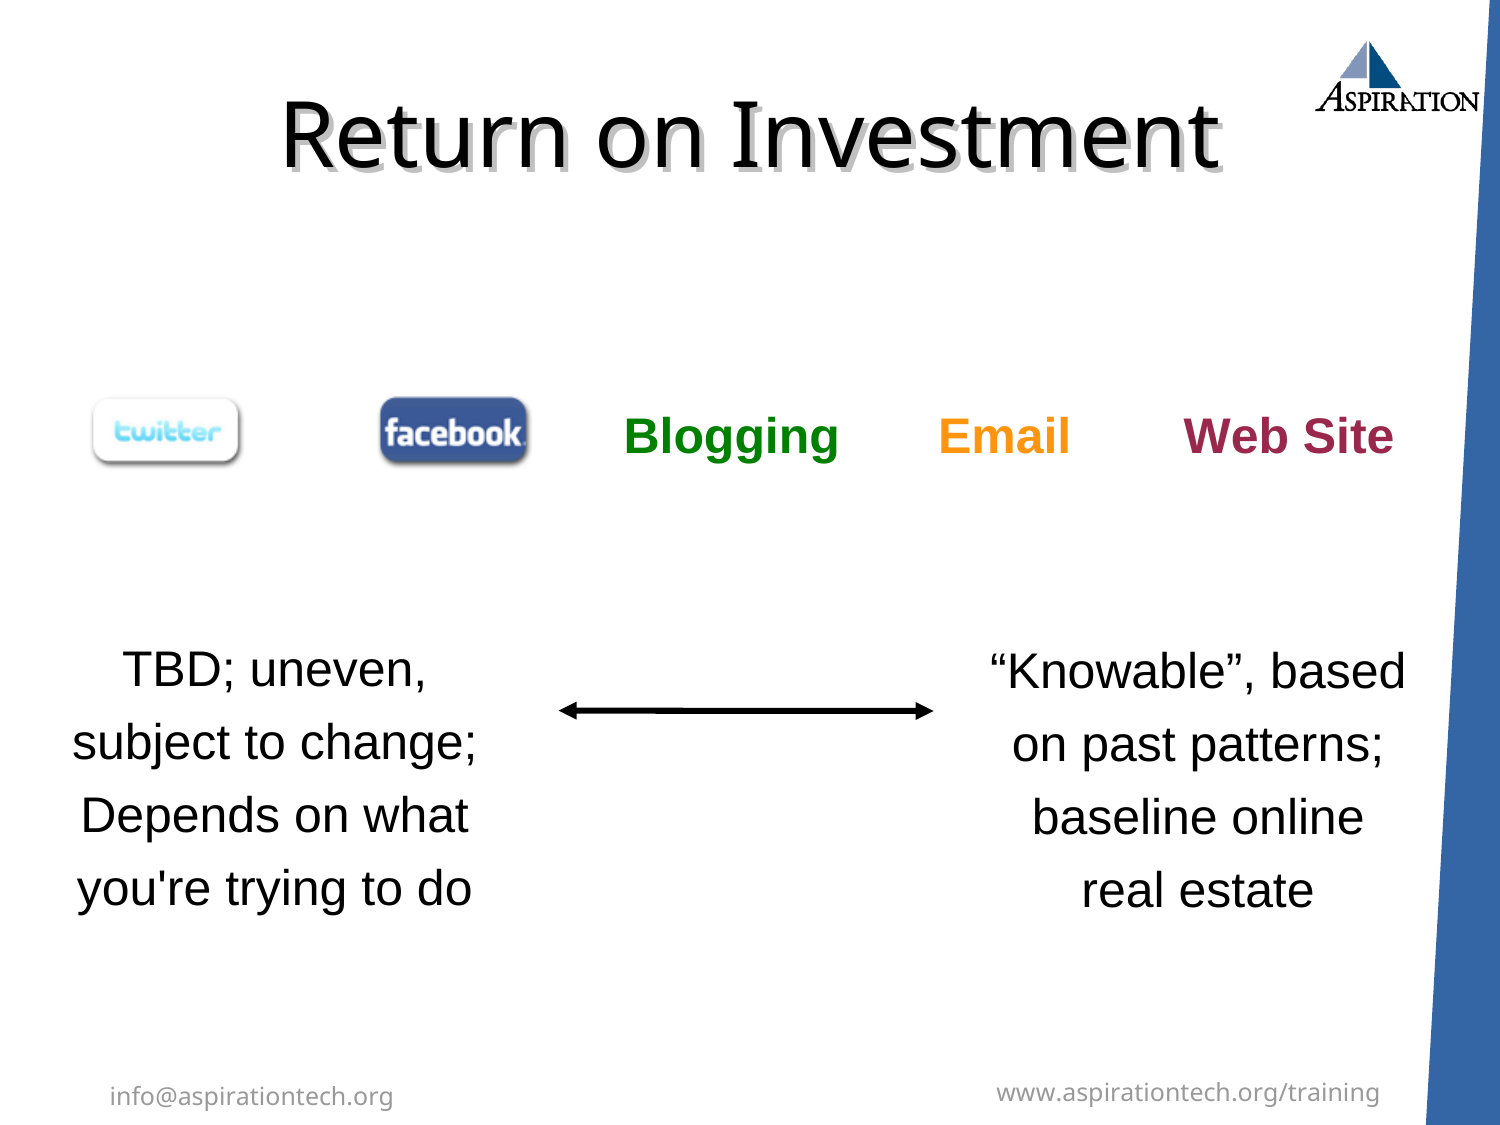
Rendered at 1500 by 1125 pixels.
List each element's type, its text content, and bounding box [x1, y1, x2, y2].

text_box “Knowable”, based on past patterns; baseline online real estate [975, 651, 1422, 777]
text_box Blogging Email Web Site [608, 416, 1439, 469]
picture [1450, 41, 1480, 120]
title Return on Investment [49, 37, 1450, 225]
picture [376, 392, 534, 472]
text_box TBD; uneven, subject to change; Depends on what you're trying to do [57, 649, 488, 775]
picture [89, 393, 246, 472]
